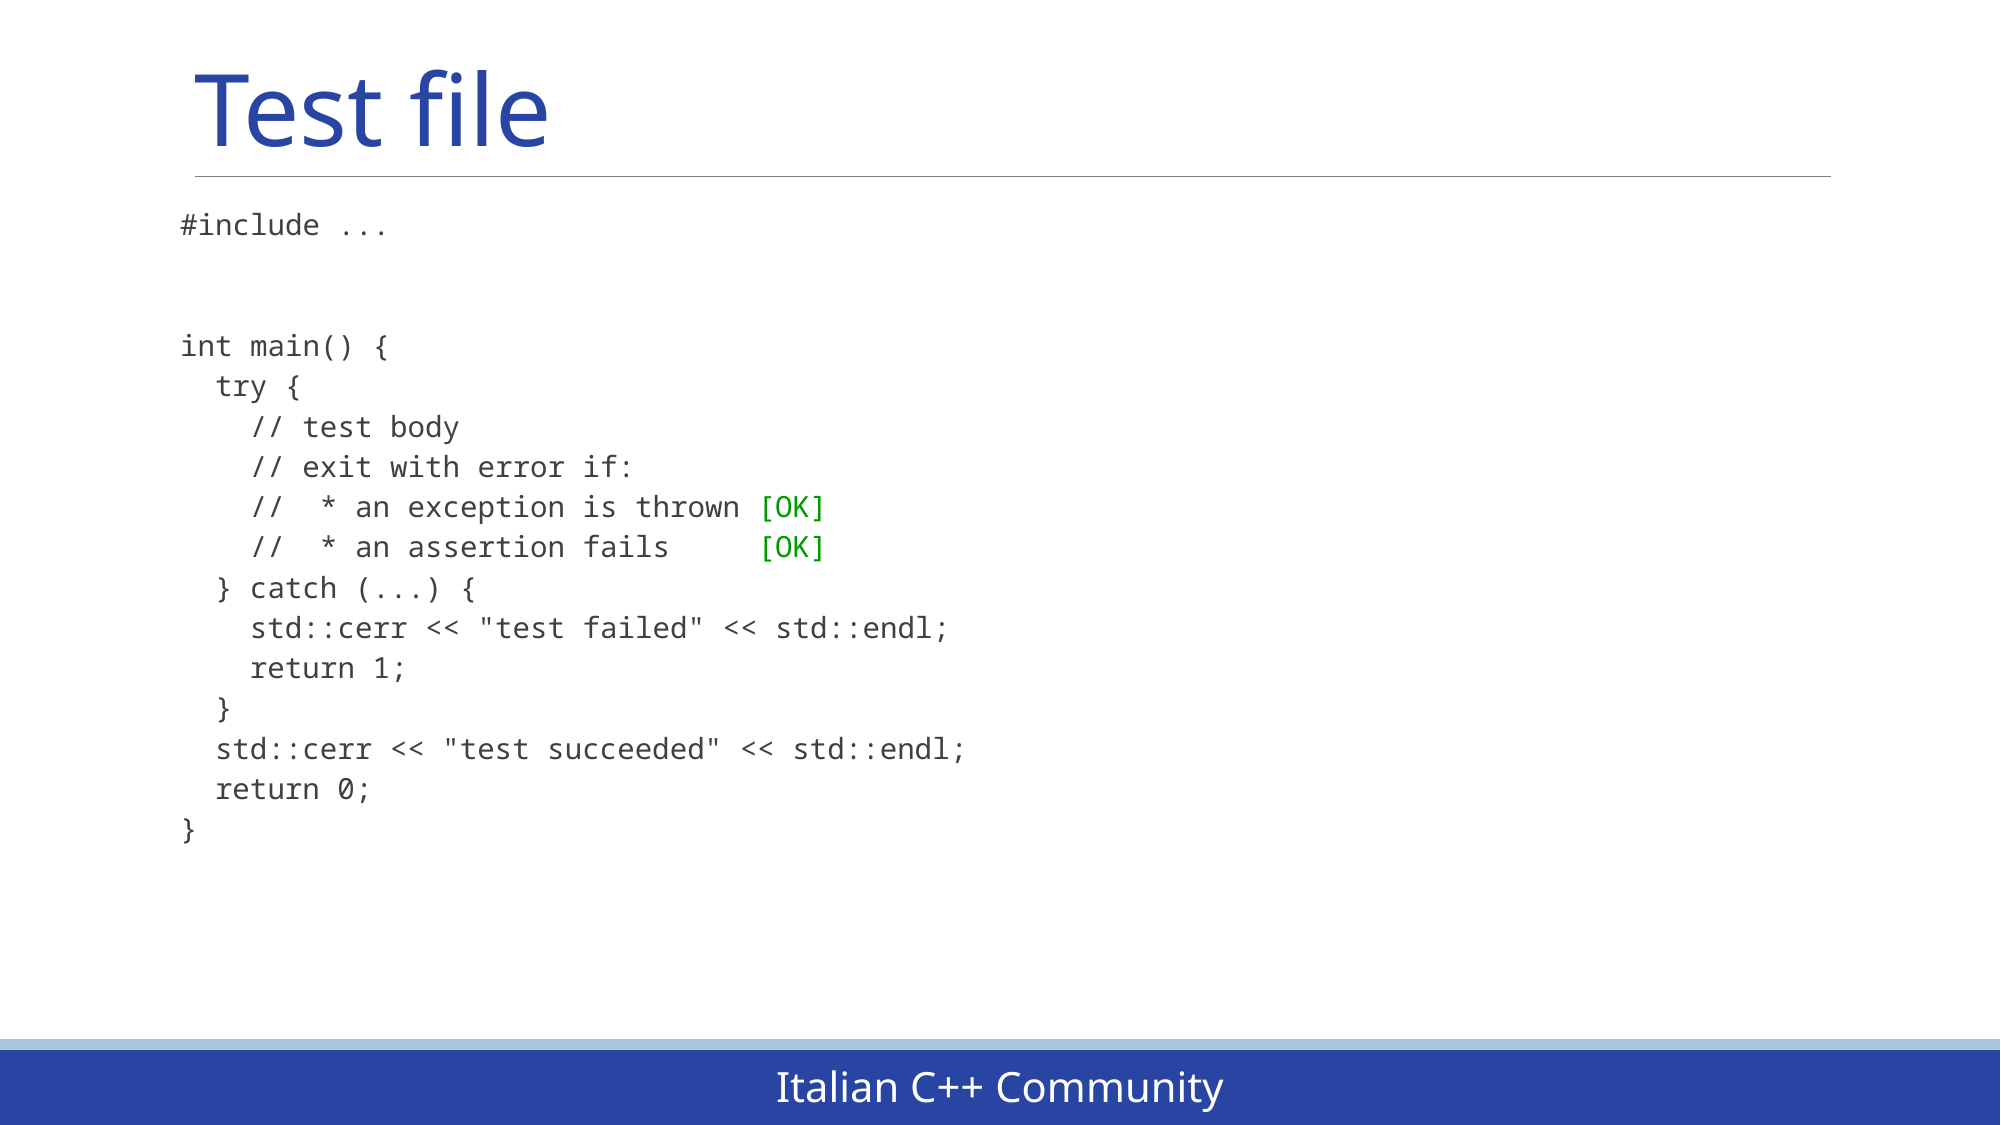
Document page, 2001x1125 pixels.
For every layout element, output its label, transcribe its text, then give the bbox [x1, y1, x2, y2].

list #include ... int main() { try { // test body // exit with error if: // * an exception is thrown [OK] // * an assertion fails [OK] } catch (...) { std::cerr << "test failed" << std::endl; return 1; } std::cerr << "test succeeded" << std::endl; return 0; } [179, 202, 1949, 1011]
title Test file [179, 2, 1830, 175]
